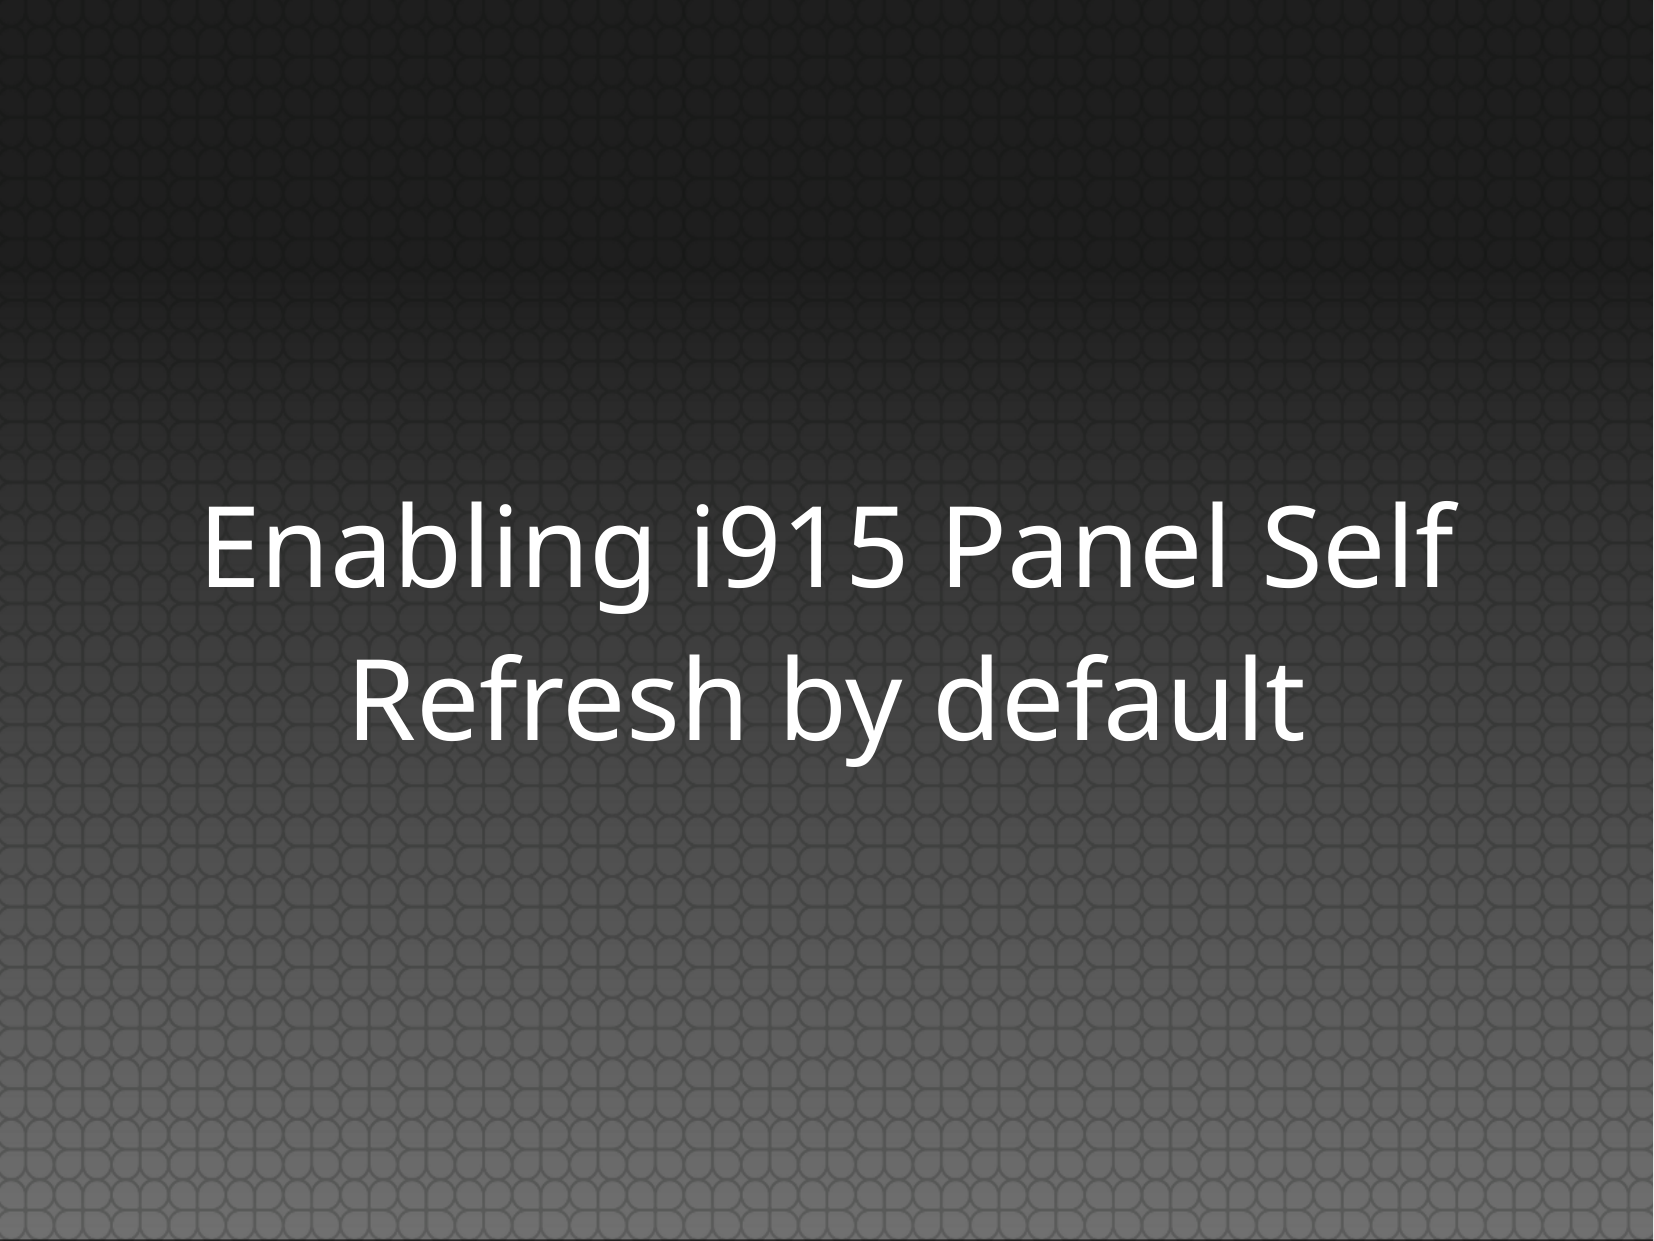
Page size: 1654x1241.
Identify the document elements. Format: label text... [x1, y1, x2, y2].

picture [0, 0, 1654, 1241]
title Enabling i915 Panel Self Refresh by default [17, 391, 1636, 850]
